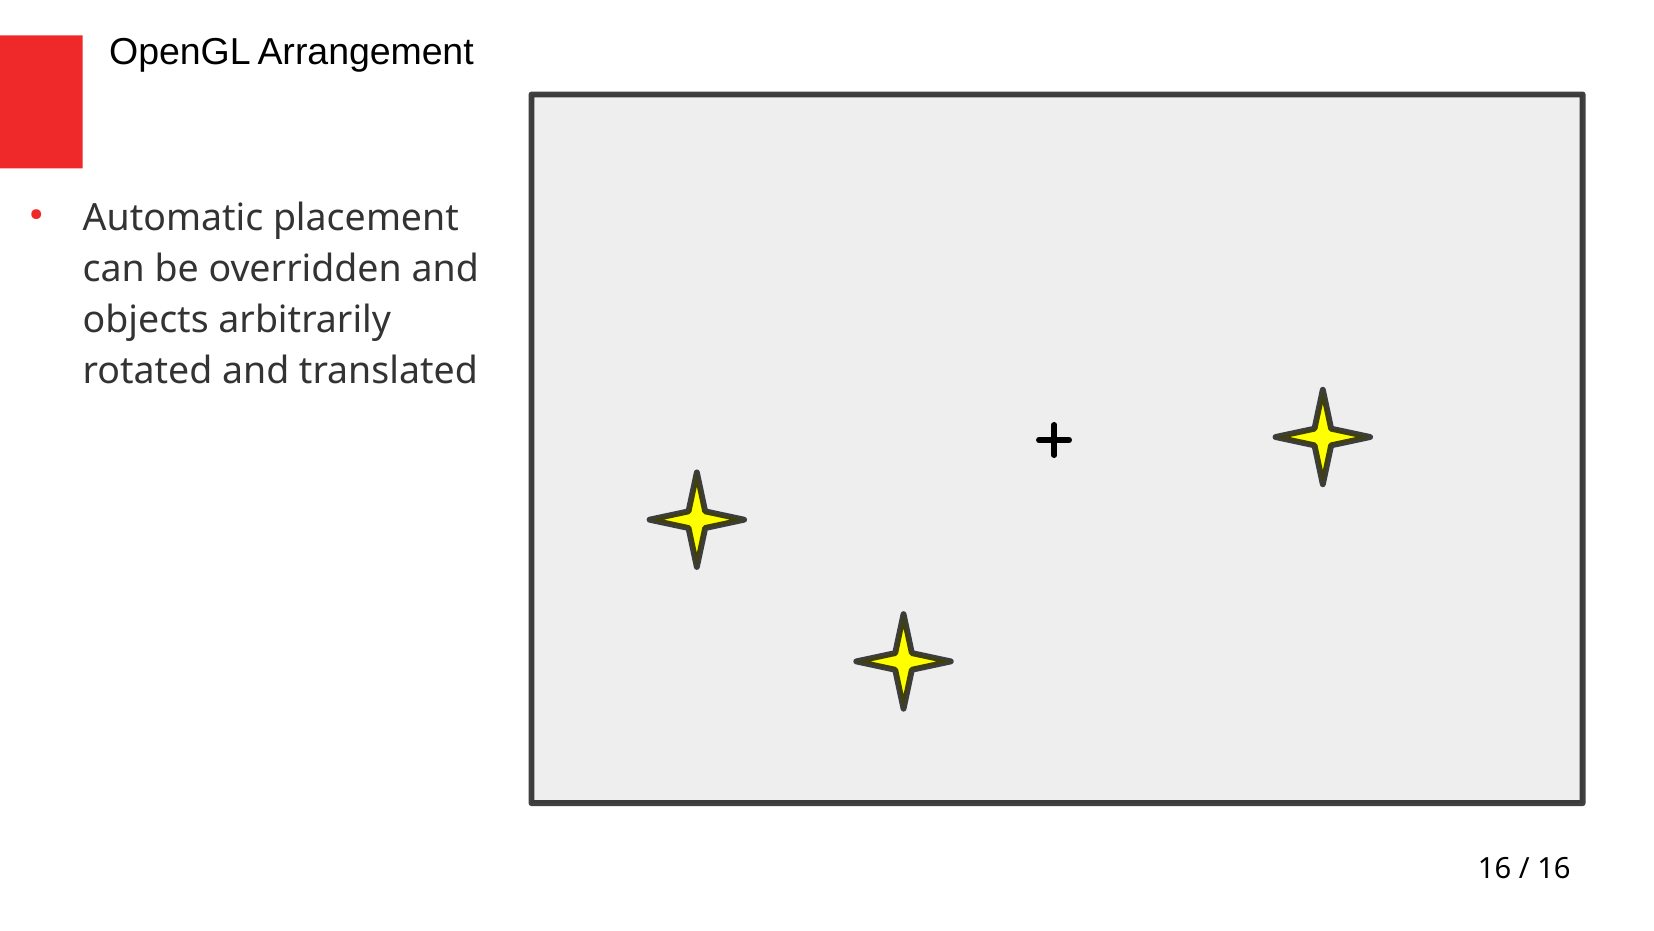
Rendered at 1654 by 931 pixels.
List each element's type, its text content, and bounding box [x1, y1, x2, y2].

text_box OpenGL Arrangement [94, 23, 508, 95]
list Automatic placement can be overridden and objects arbitrarily rotated and translated [11, 190, 508, 863]
text_box [531, 94, 1583, 804]
